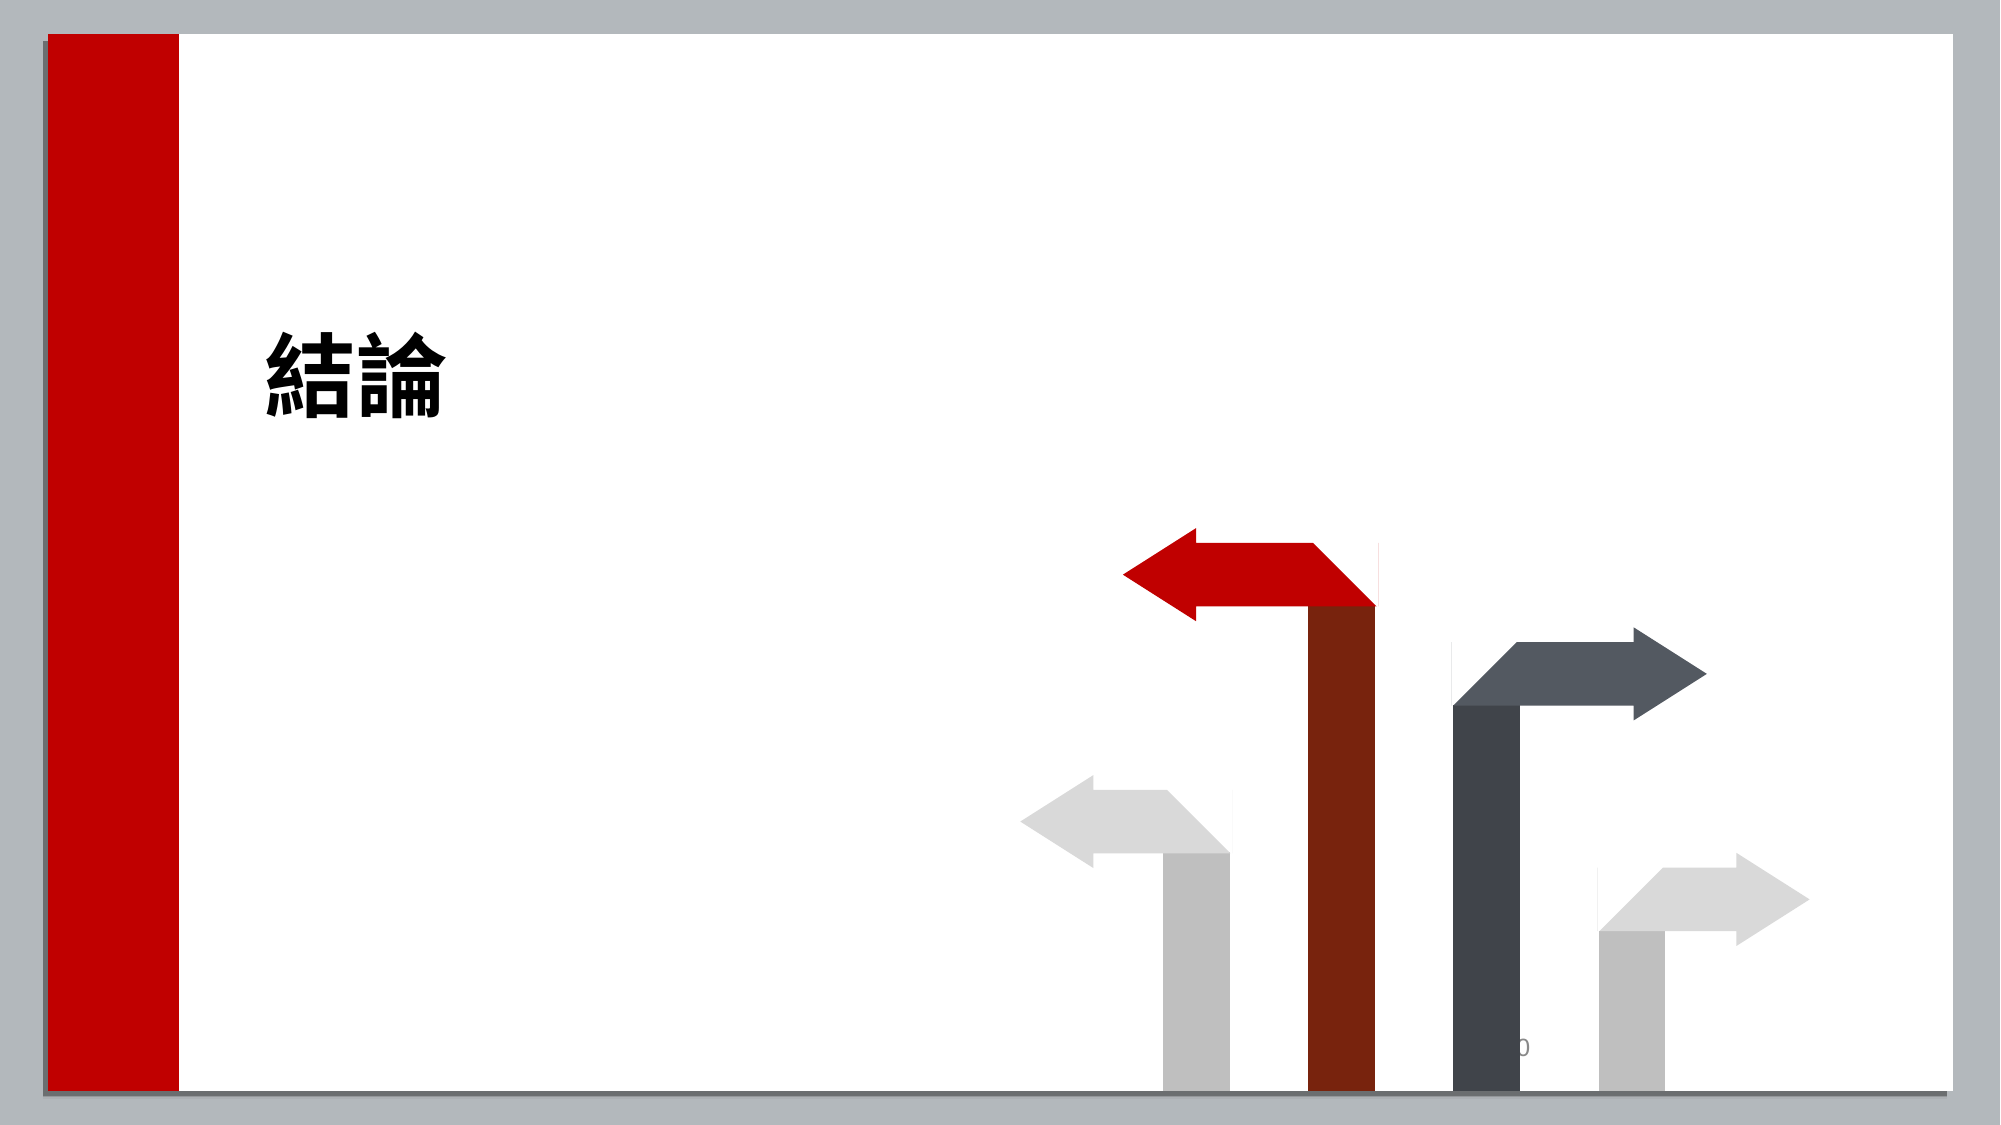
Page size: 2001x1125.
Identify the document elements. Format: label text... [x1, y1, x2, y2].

title 結論 [249, 184, 1750, 577]
text_box [1122, 528, 1377, 1091]
text_box [1599, 852, 1810, 1091]
text_box [1453, 627, 1707, 1091]
text_box [1020, 775, 1231, 1091]
